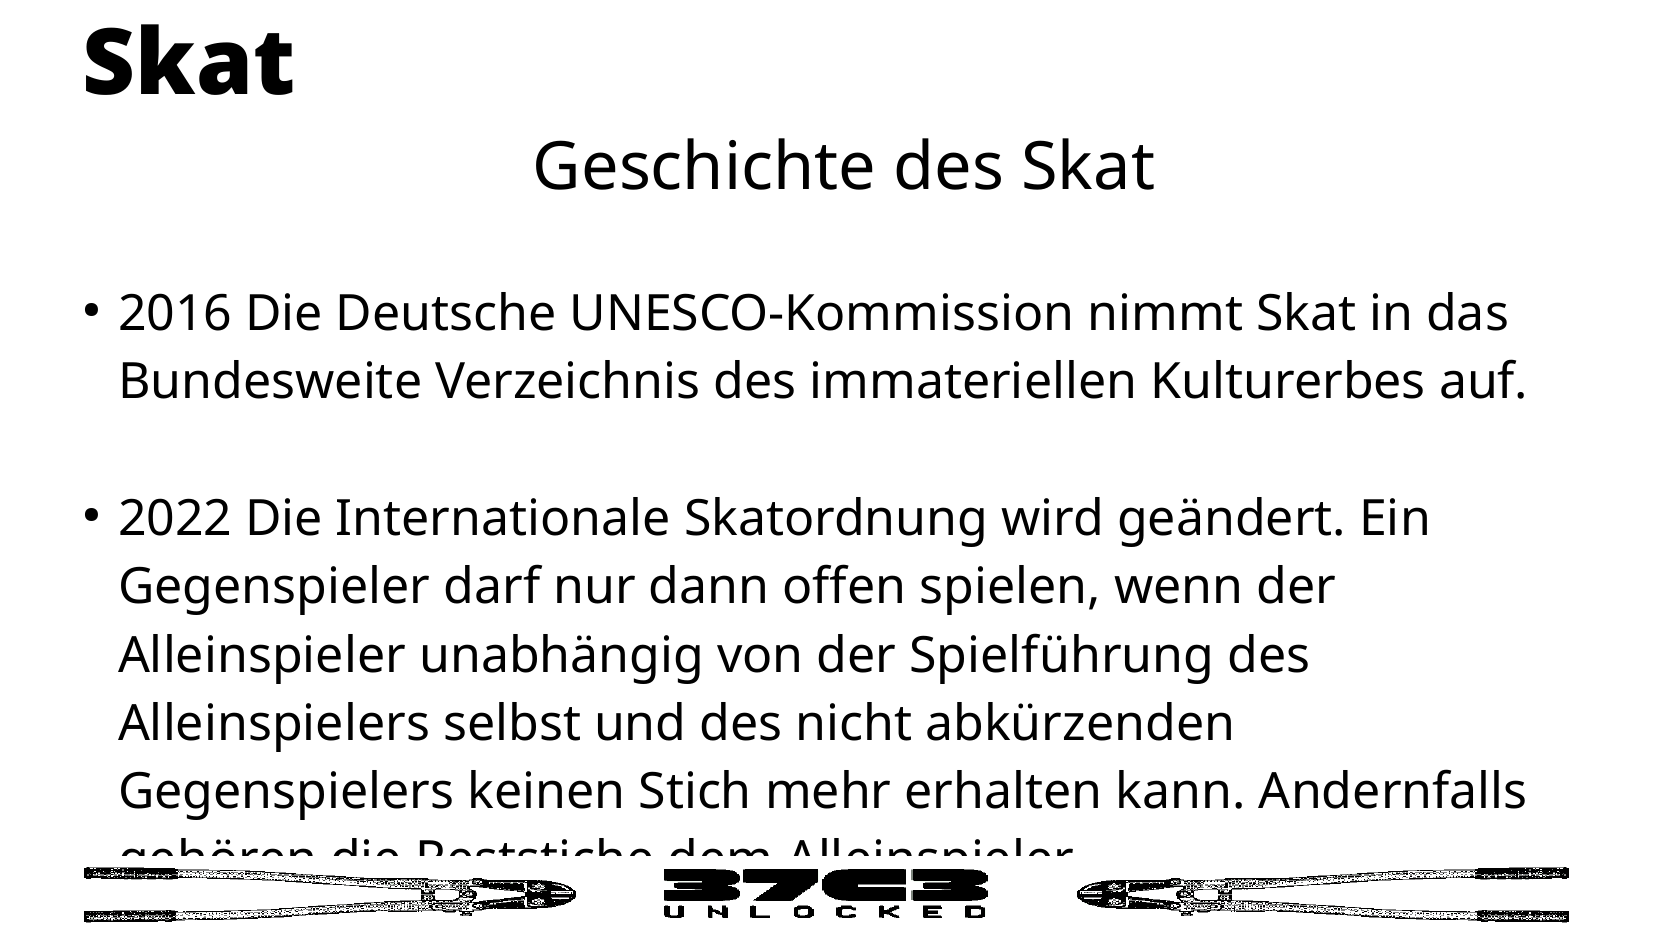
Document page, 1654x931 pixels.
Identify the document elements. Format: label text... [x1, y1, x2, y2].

title Skat [82, 0, 1571, 118]
picture [0, 856, 1654, 931]
subtitle Geschichte des Skat 2016 Die Deutsche UNESCO-Kommission nimmt Skat in das Bundesweite Verzeichnis des immateriellen Kulturerbes auf. 2022 Die Internationale Skatordnung wird geändert. Ein Gegenspieler darf nur dann offen spielen, wenn der Alleinspieler unabhängig von der Spielführung des Alleinspielers selbst und des nicht abkürzenden Gegenspielers keinen Stich mehr erhalten kann. Andernfalls gehören die Reststiche dem Alleinspieler. [82, 118, 1571, 827]
